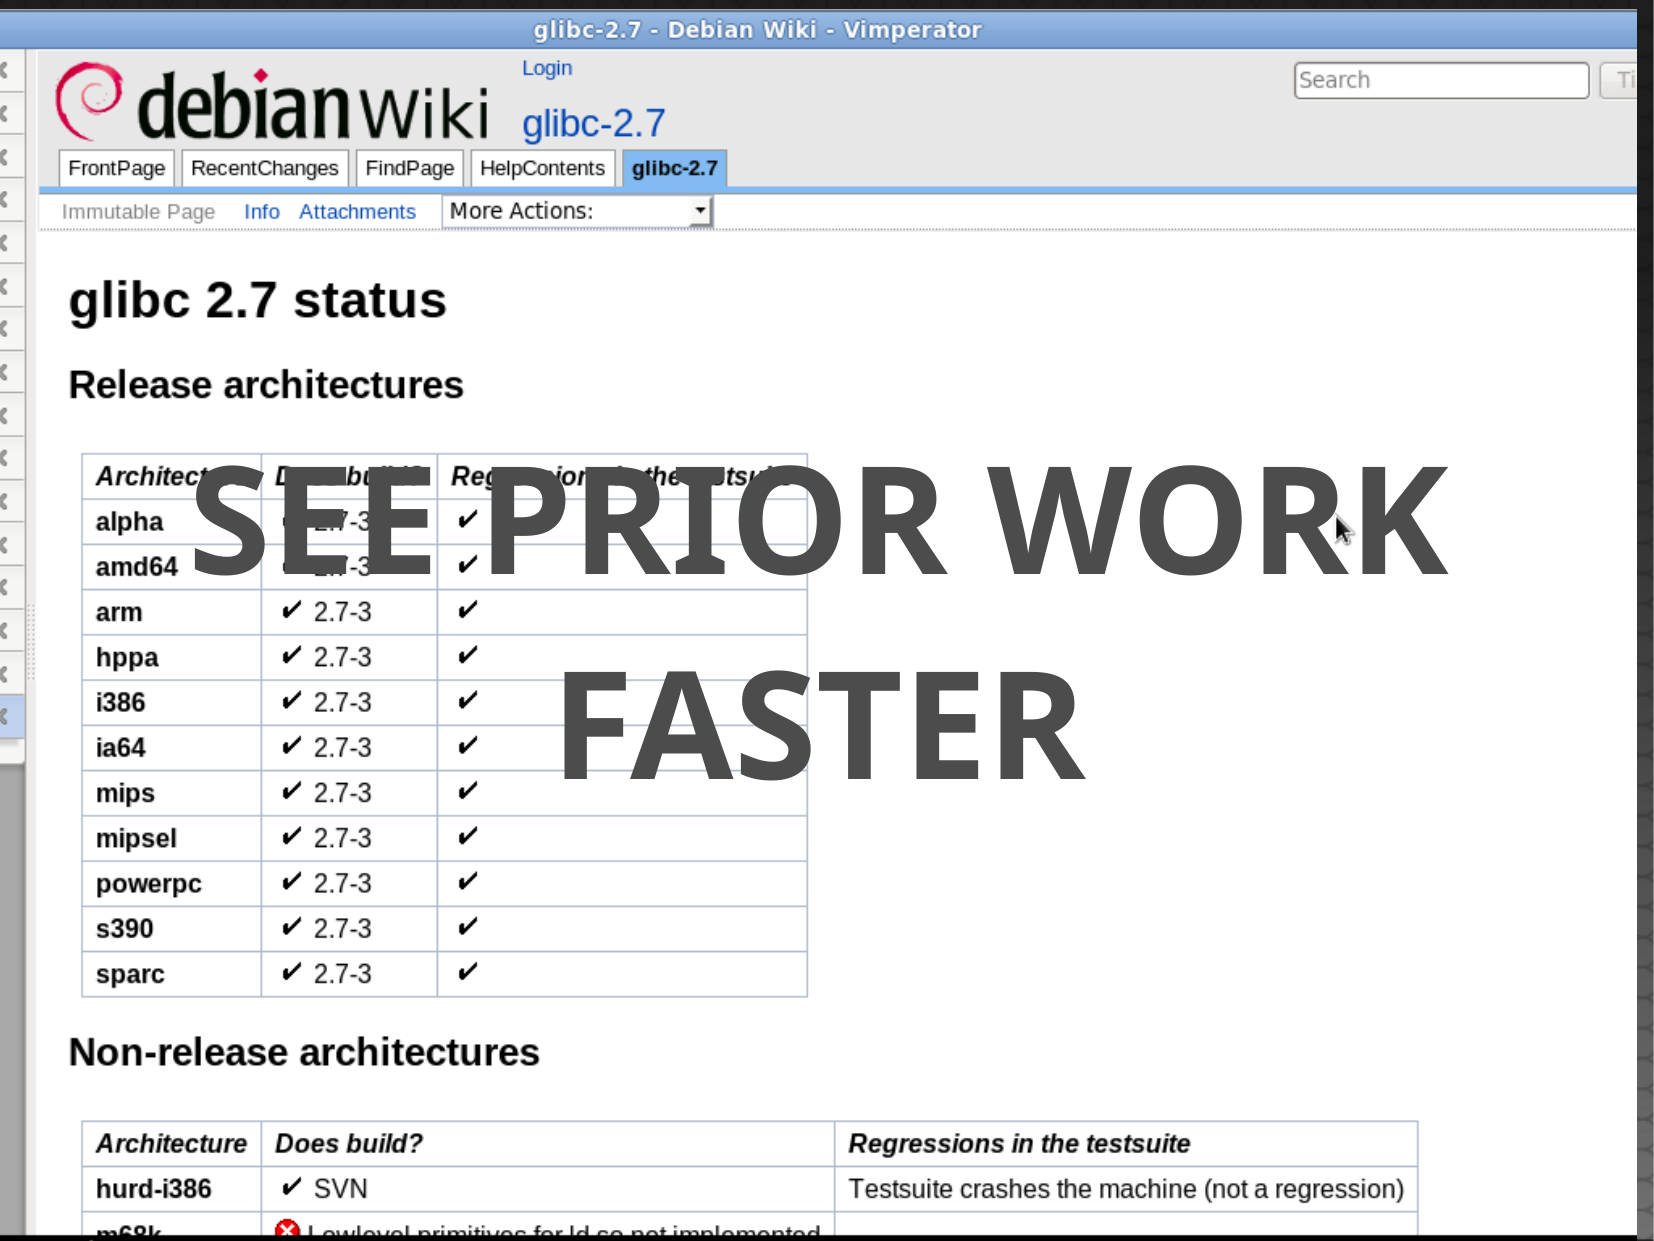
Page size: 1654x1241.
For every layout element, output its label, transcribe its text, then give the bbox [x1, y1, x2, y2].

picture [0, 0, 1654, 1241]
title SEE PRIOR WORK FASTER [75, 444, 1564, 794]
